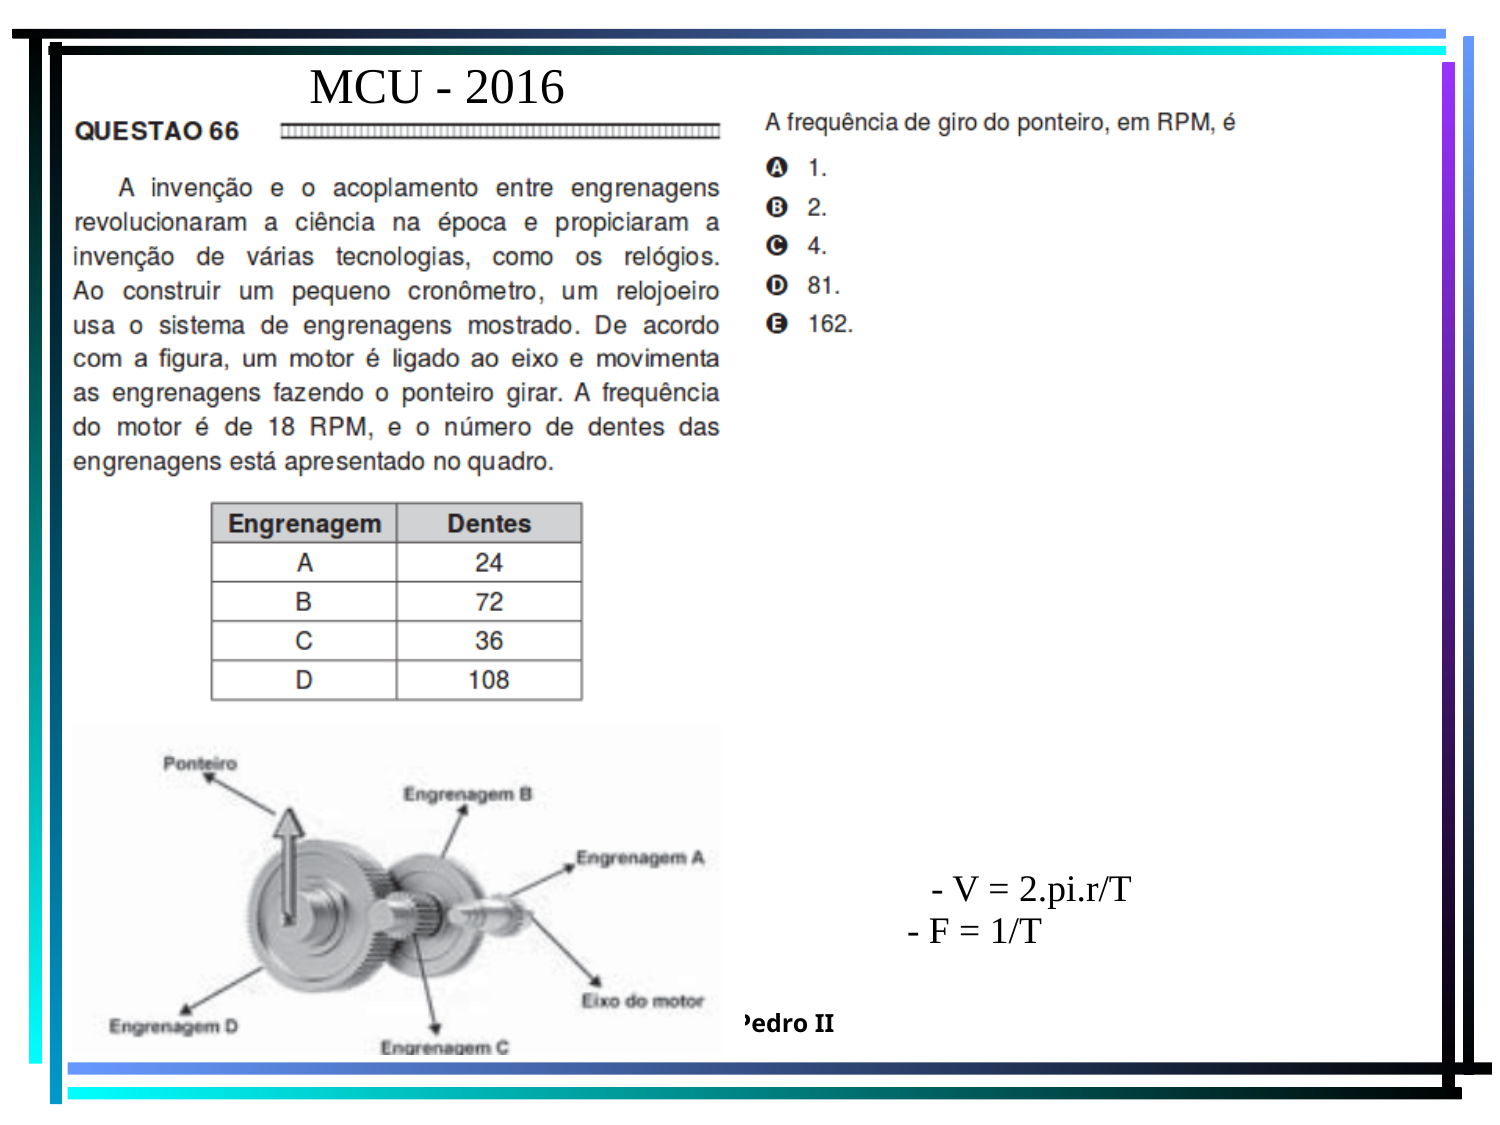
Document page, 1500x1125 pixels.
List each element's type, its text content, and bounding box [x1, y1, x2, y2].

text_box 2017 – Ensino Médio – Campus Centro – Colégio Pedro II [745, 1001, 851, 1047]
text_box - V = 2.pi.r/T - F = 1/T [817, 866, 1241, 996]
picture [0, 0, 1500, 1125]
title MCU - 2016 [70, 47, 804, 130]
